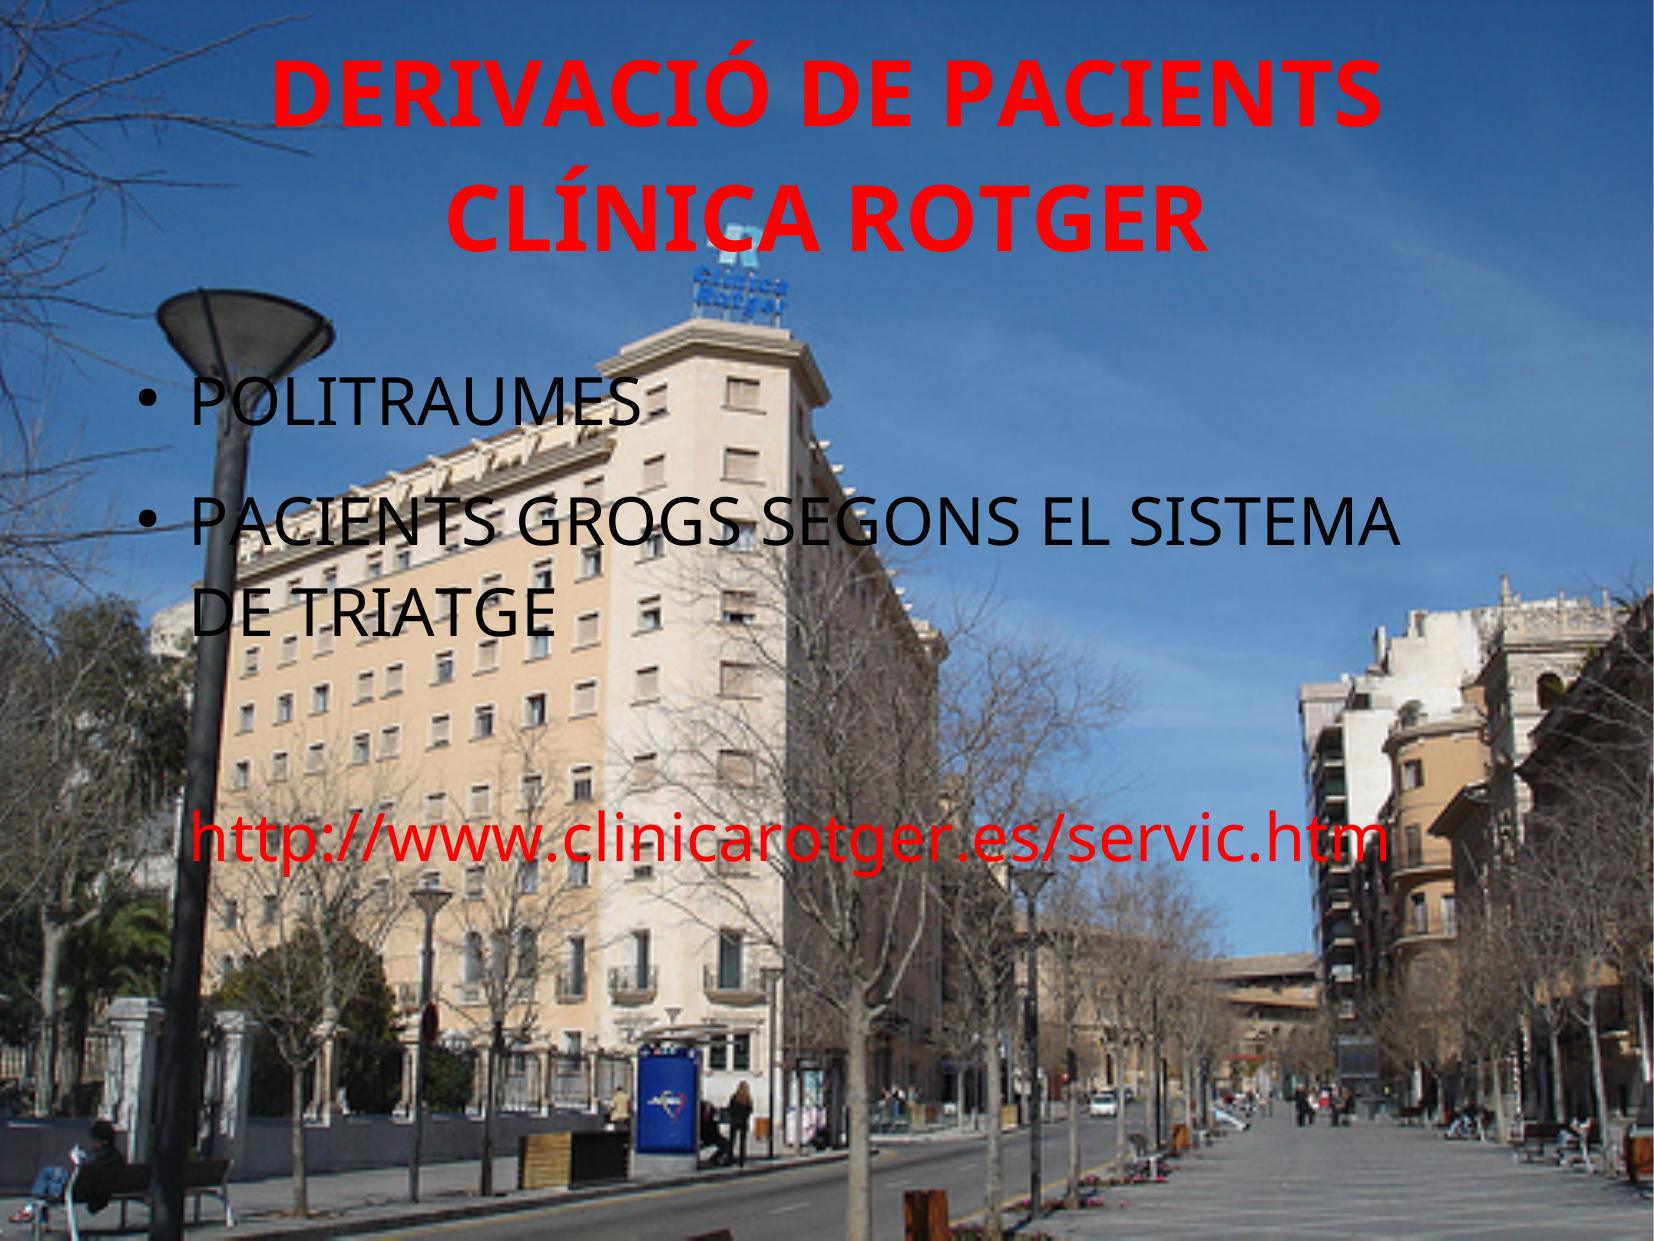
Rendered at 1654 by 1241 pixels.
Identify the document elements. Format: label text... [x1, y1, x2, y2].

title DERIVACIÓ DE PACIENTS CLÍNICA ROTGER [82, 25, 1571, 281]
picture [0, 0, 1654, 1241]
list POLITRAUMES PACIENTS GROGS SEGONS EL SISTEMA DE TRIATGE http://www.clinicarotger.es/servic.htm [118, 354, 1477, 1013]
